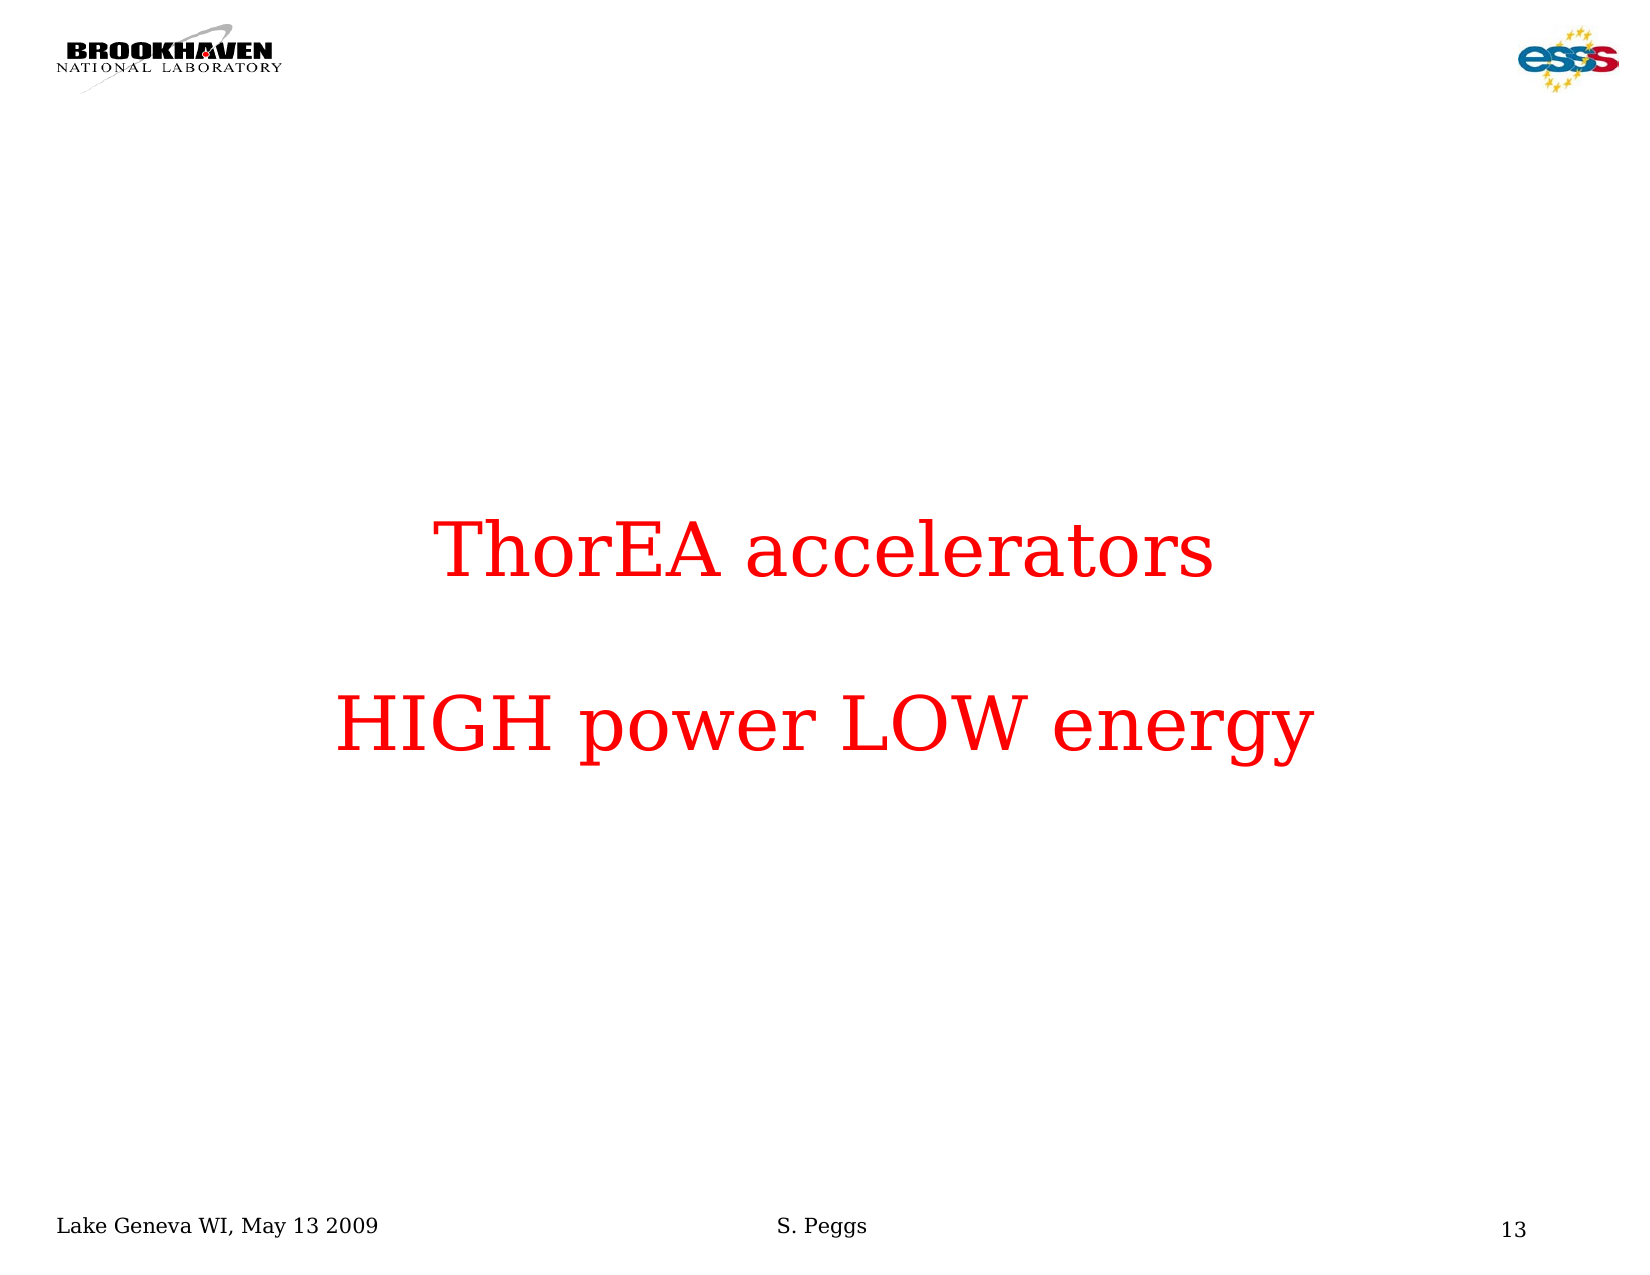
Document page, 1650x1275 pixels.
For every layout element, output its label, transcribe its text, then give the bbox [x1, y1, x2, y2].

picture [1555, 52, 1566, 57]
picture [1518, 25, 1619, 93]
text_box ThorEA accelerators HIGH power LOW energy [225, 506, 1425, 856]
picture [56, 24, 282, 94]
